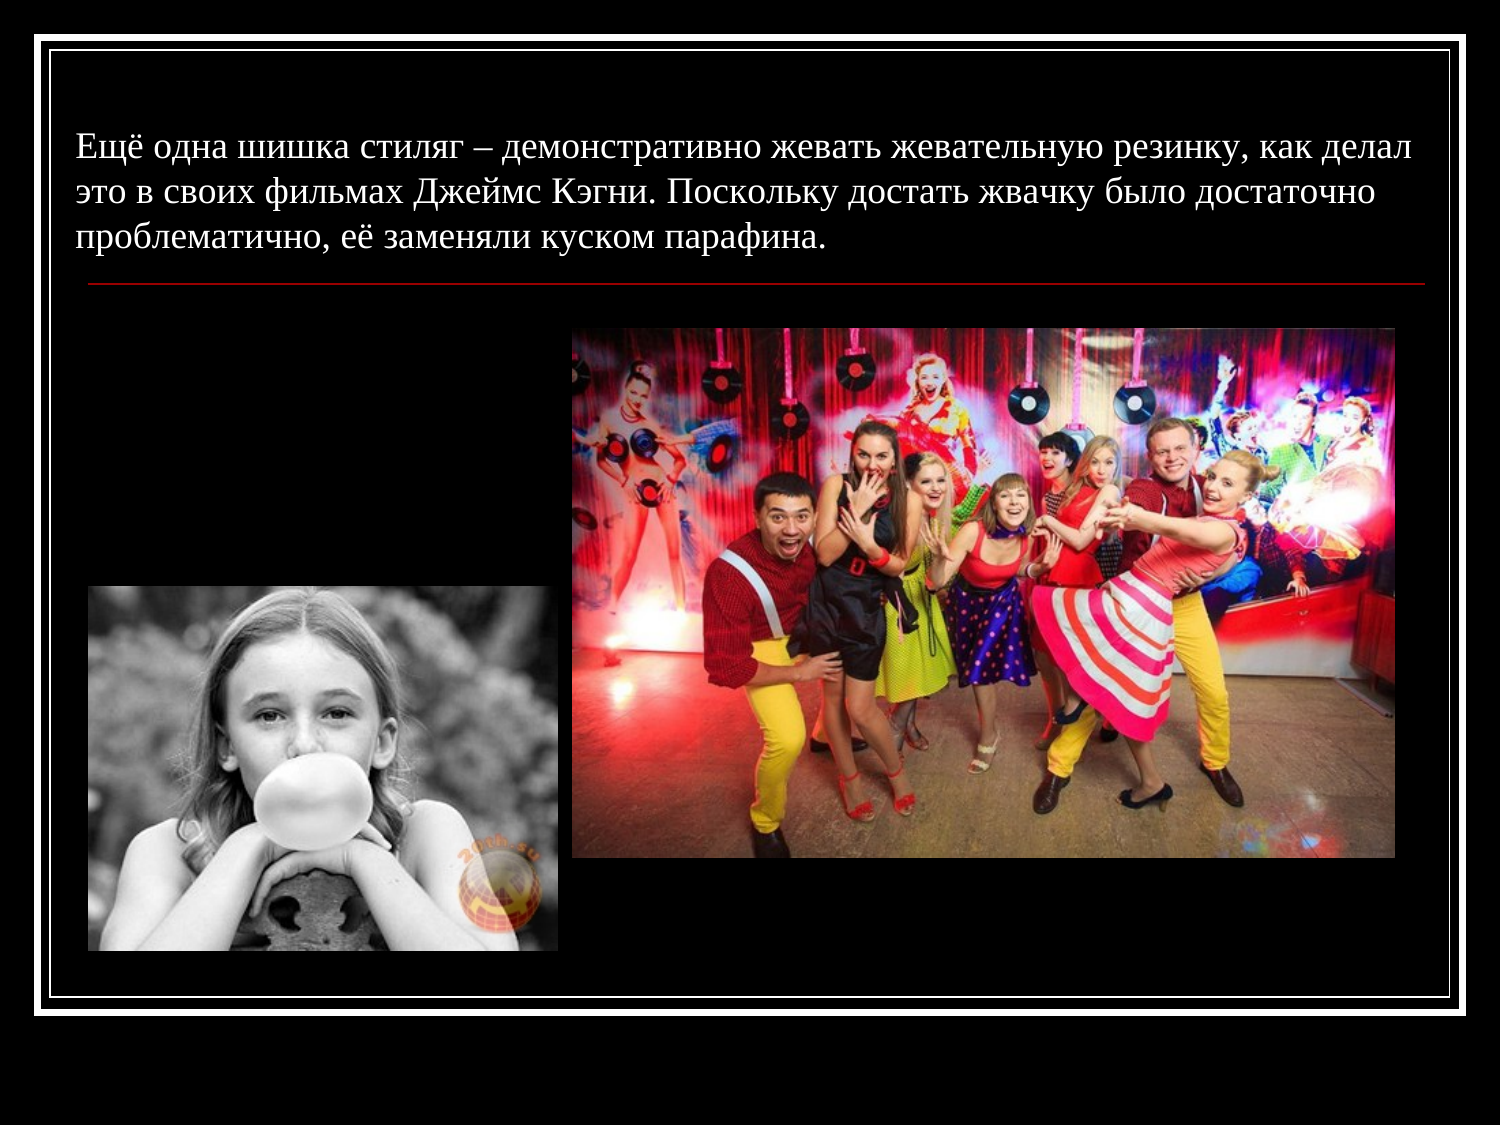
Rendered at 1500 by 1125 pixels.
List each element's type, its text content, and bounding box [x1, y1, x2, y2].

text_box Ещё одна шишка стиляг – демонстративно жевать жевательную резинку, как делал это в своих фильмах Джеймс Кэгни. Поскольку достать жвачку было достаточно проблематично, её заменяли куском парафина. [60, 113, 1431, 264]
picture [88, 586, 558, 951]
picture [572, 328, 1395, 858]
